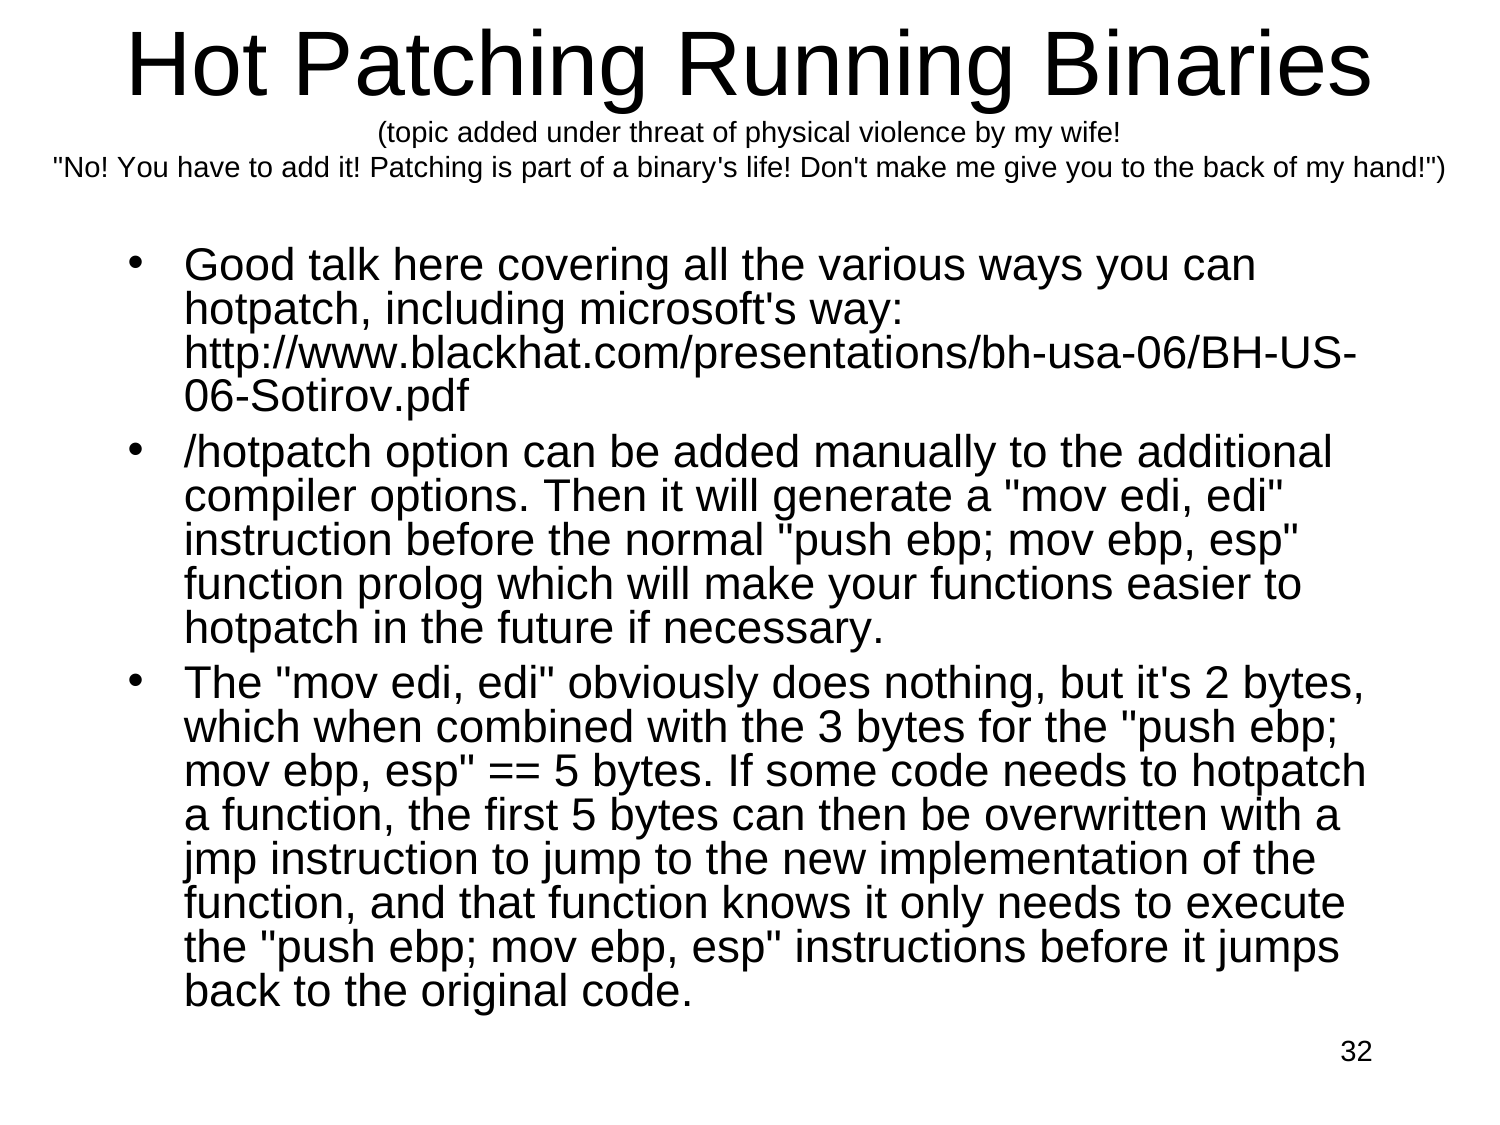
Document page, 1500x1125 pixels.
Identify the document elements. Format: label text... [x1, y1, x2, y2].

text_box <number> [1074, 1025, 1388, 1101]
title Hot Patching Running Binaries (topic added under threat of physical violence by my wife! "No! You have to add it! Patching is part of a binary's life! Don't make me give you to the back of my hand!") [0, 0, 1500, 192]
list Good talk here covering all the various ways you can hotpatch, including microsoft's way: http://www.blackhat.com/presentations/bh-usa-06/BH-US-06-Sotirov.pdf /hotpatch option can be added manually to the additional compiler options. Then it will generate a "mov edi, edi" instruction before the normal "push ebp; mov ebp, esp" function prolog which will make your functions easier to hotpatch in the future if necessary. The "mov edi, edi" obviously does nothing, but it's 2 bytes, which when combined with the 3 bytes for the "push ebp; mov ebp, esp" == 5 bytes. If some code needs to hotpatch a function, the first 5 bytes can then be overwritten with a jmp instruction to jump to the new implementation of the function, and that function knows it only needs to execute the "push ebp; mov ebp, esp" instructions before it jumps back to the original code. [112, 237, 1388, 1051]
